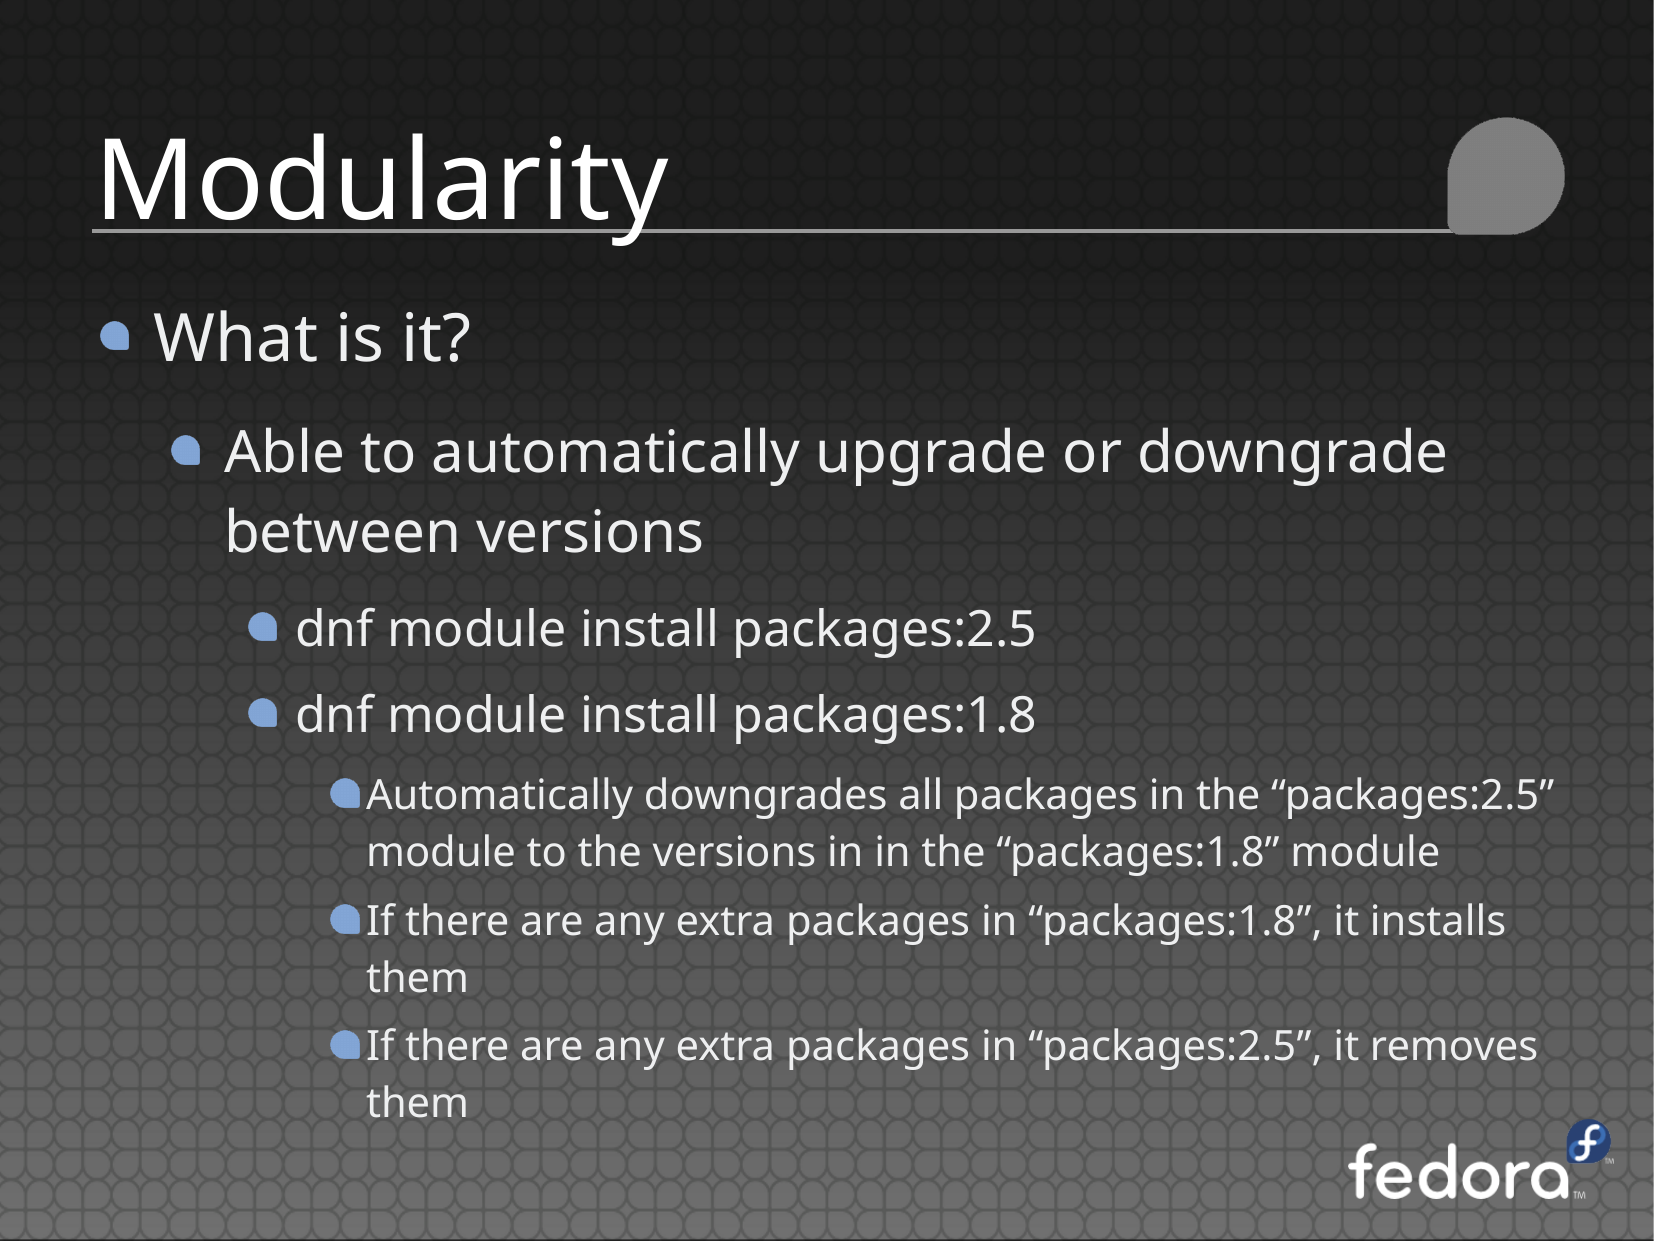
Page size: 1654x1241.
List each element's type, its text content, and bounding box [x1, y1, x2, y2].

picture [0, 0, 1654, 1241]
title Modularity [94, 100, 1426, 251]
list What is it? Able to automatically upgrade or downgrade between versions dnf module install packages:2.5 dnf module install packages:1.8 Automatically downgrades all packages in the “packages:2.5” module to the versions in in the “packages:1.8” module If there are any extra packages in “packages:1.8”, it installs them If there are any extra packages in “packages:2.5”, it removes them [82, 290, 1571, 1094]
